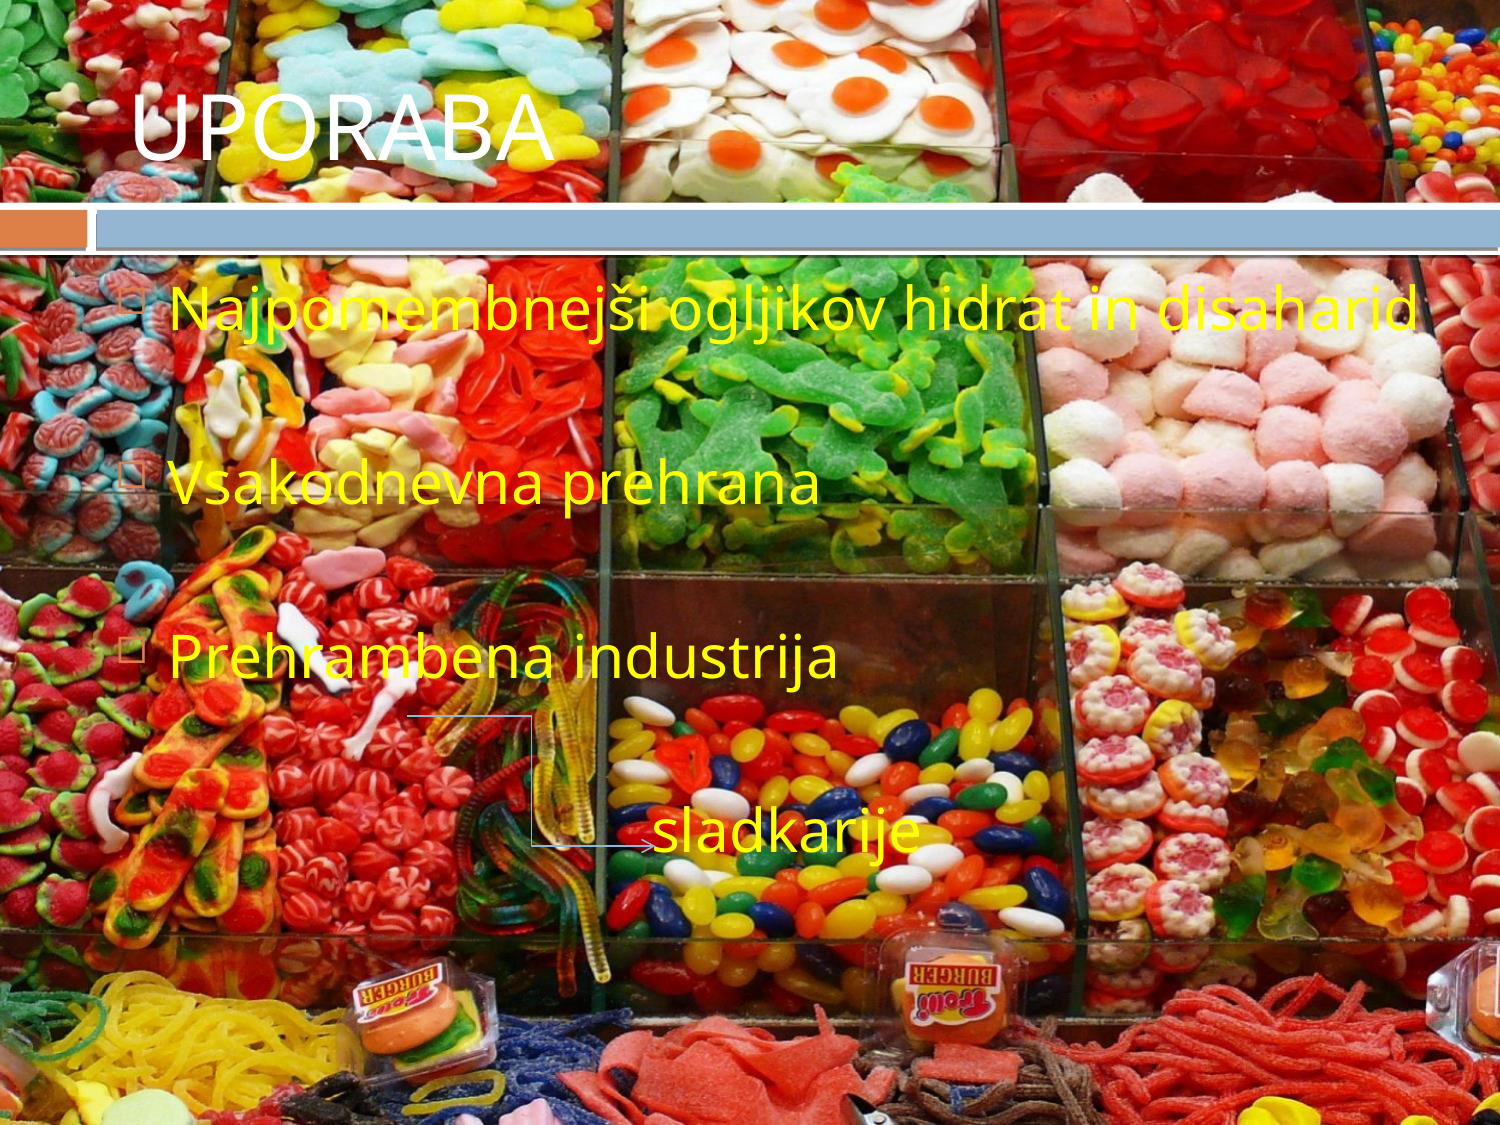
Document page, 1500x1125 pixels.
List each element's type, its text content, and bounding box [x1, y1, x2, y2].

picture [0, 255, 1500, 1125]
list Najpomembnejši ogljikov hidrat in disaharid Vsakodnevna prehrana Prehrambena industrija sladkarije [100, 262, 1438, 1000]
picture [0, 0, 1500, 202]
title UPORABA [112, 42, 1450, 206]
